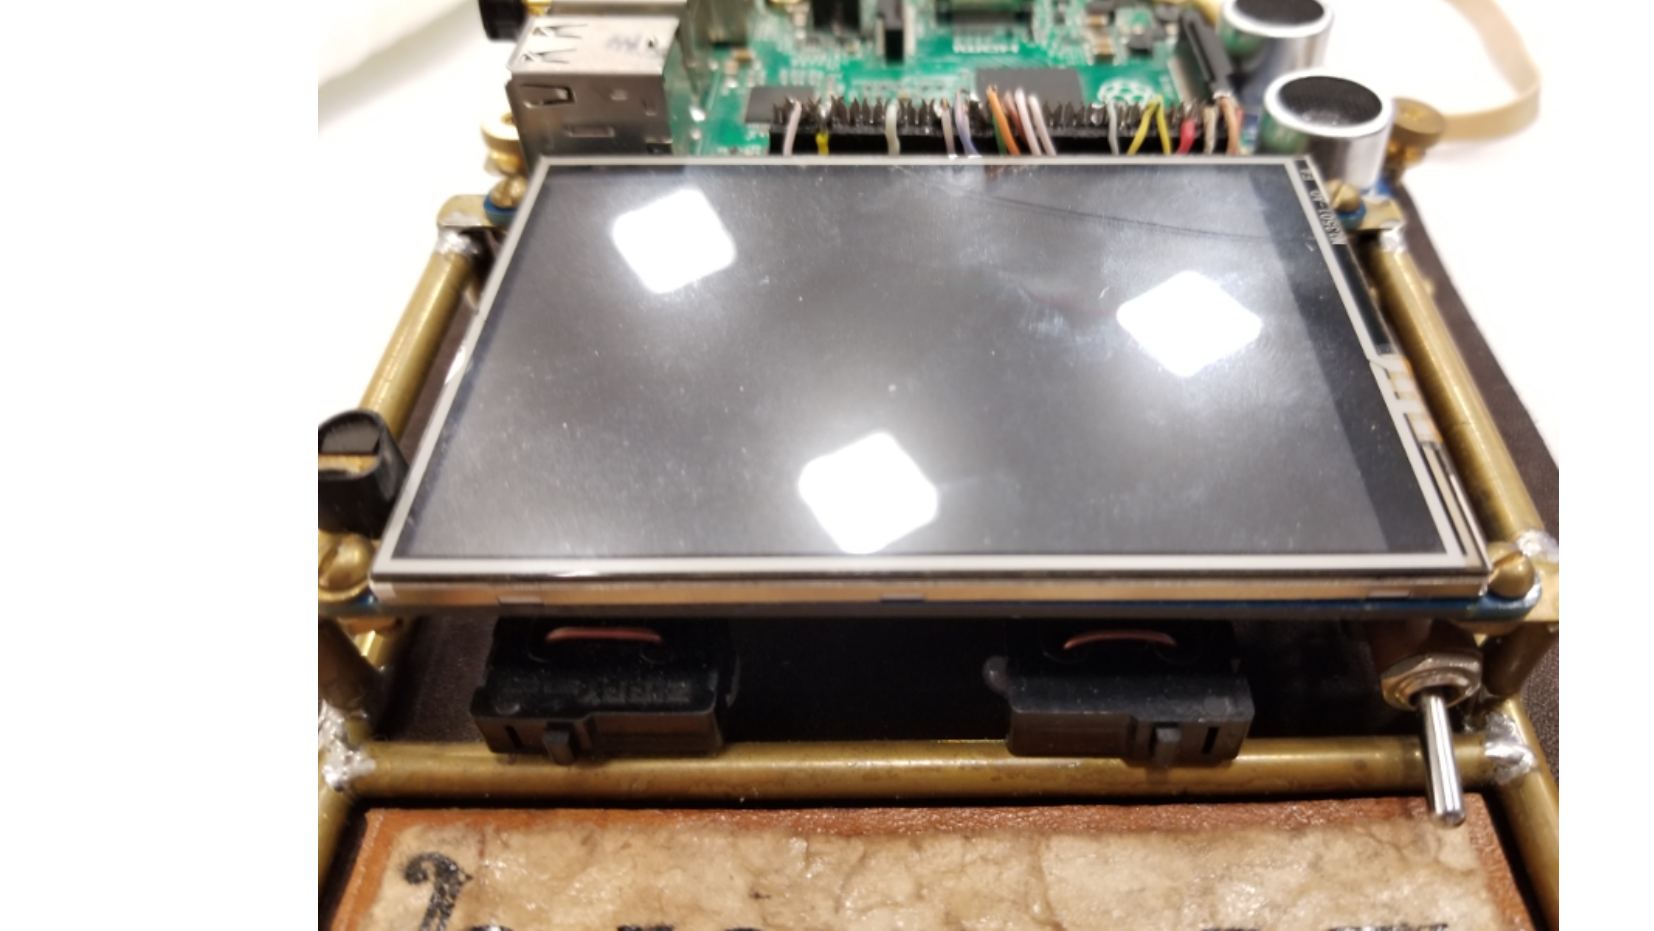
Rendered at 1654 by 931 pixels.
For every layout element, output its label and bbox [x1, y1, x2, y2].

picture [318, 0, 1559, 931]
